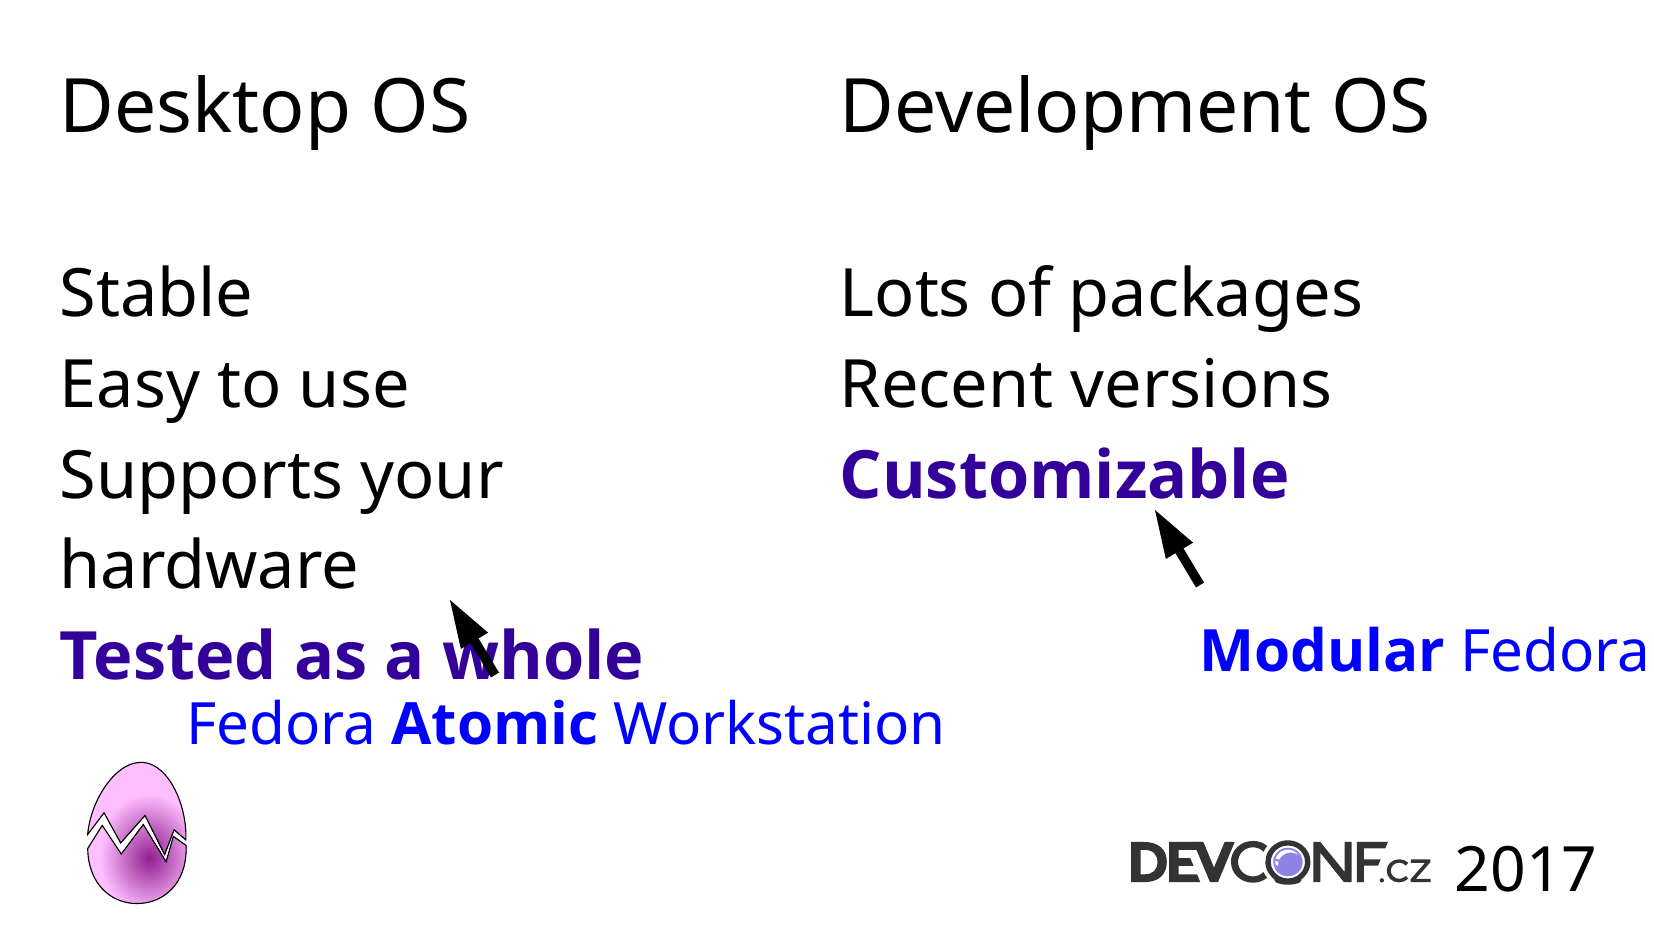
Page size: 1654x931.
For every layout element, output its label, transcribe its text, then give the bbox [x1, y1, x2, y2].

text_box Desktop OS Stable Easy to use Supports your hardware Tested as a whole [45, 45, 811, 576]
text_box Modular Fedora [1185, 601, 1625, 691]
text_box Development OS Lots of packages Recent versions Customizable [825, 45, 1591, 492]
text_box Fedora Atomic Workstation [171, 675, 914, 764]
